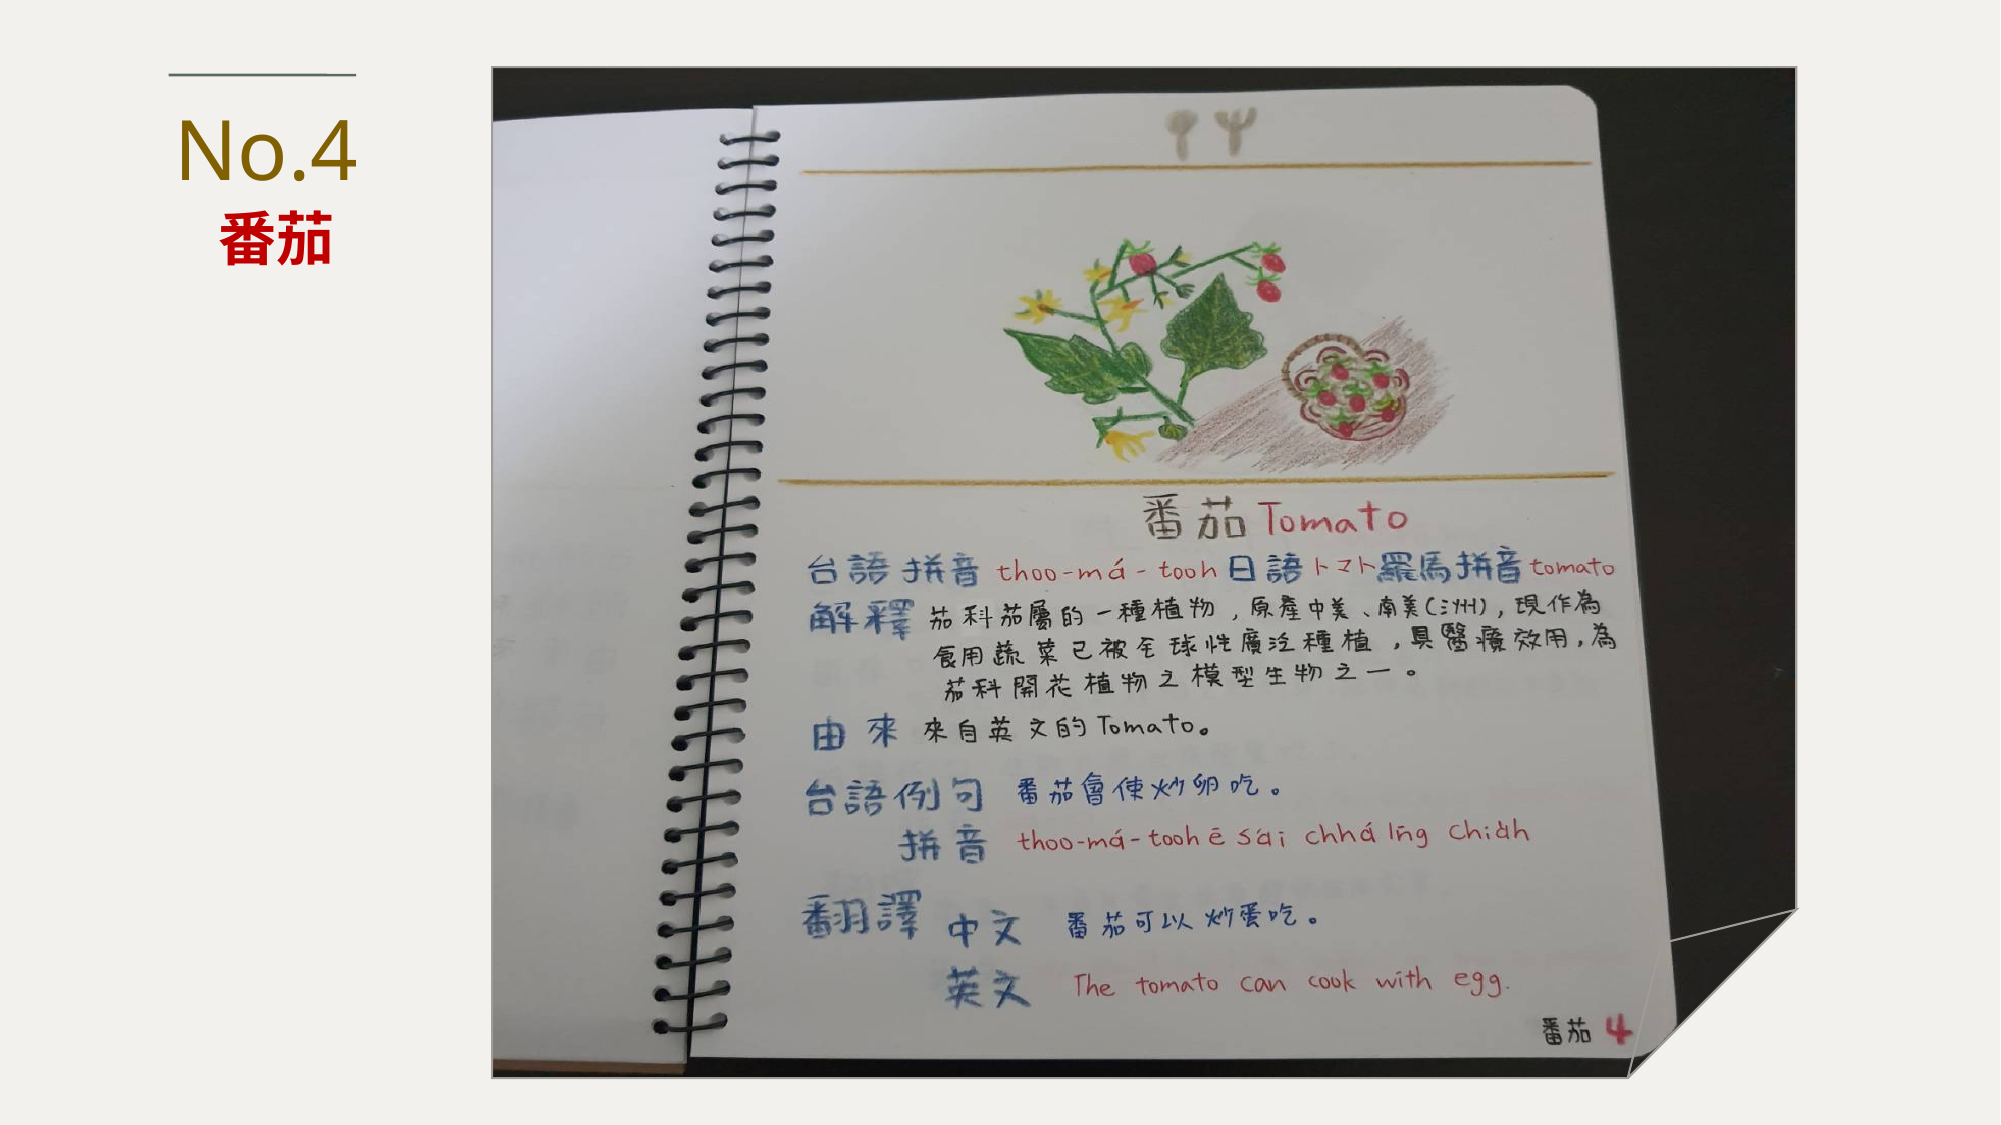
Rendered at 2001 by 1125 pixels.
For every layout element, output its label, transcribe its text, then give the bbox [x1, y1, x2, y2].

text_box No.4 [159, 90, 399, 205]
text_box 番茄 [203, 195, 475, 280]
text_box [492, 67, 1797, 1079]
